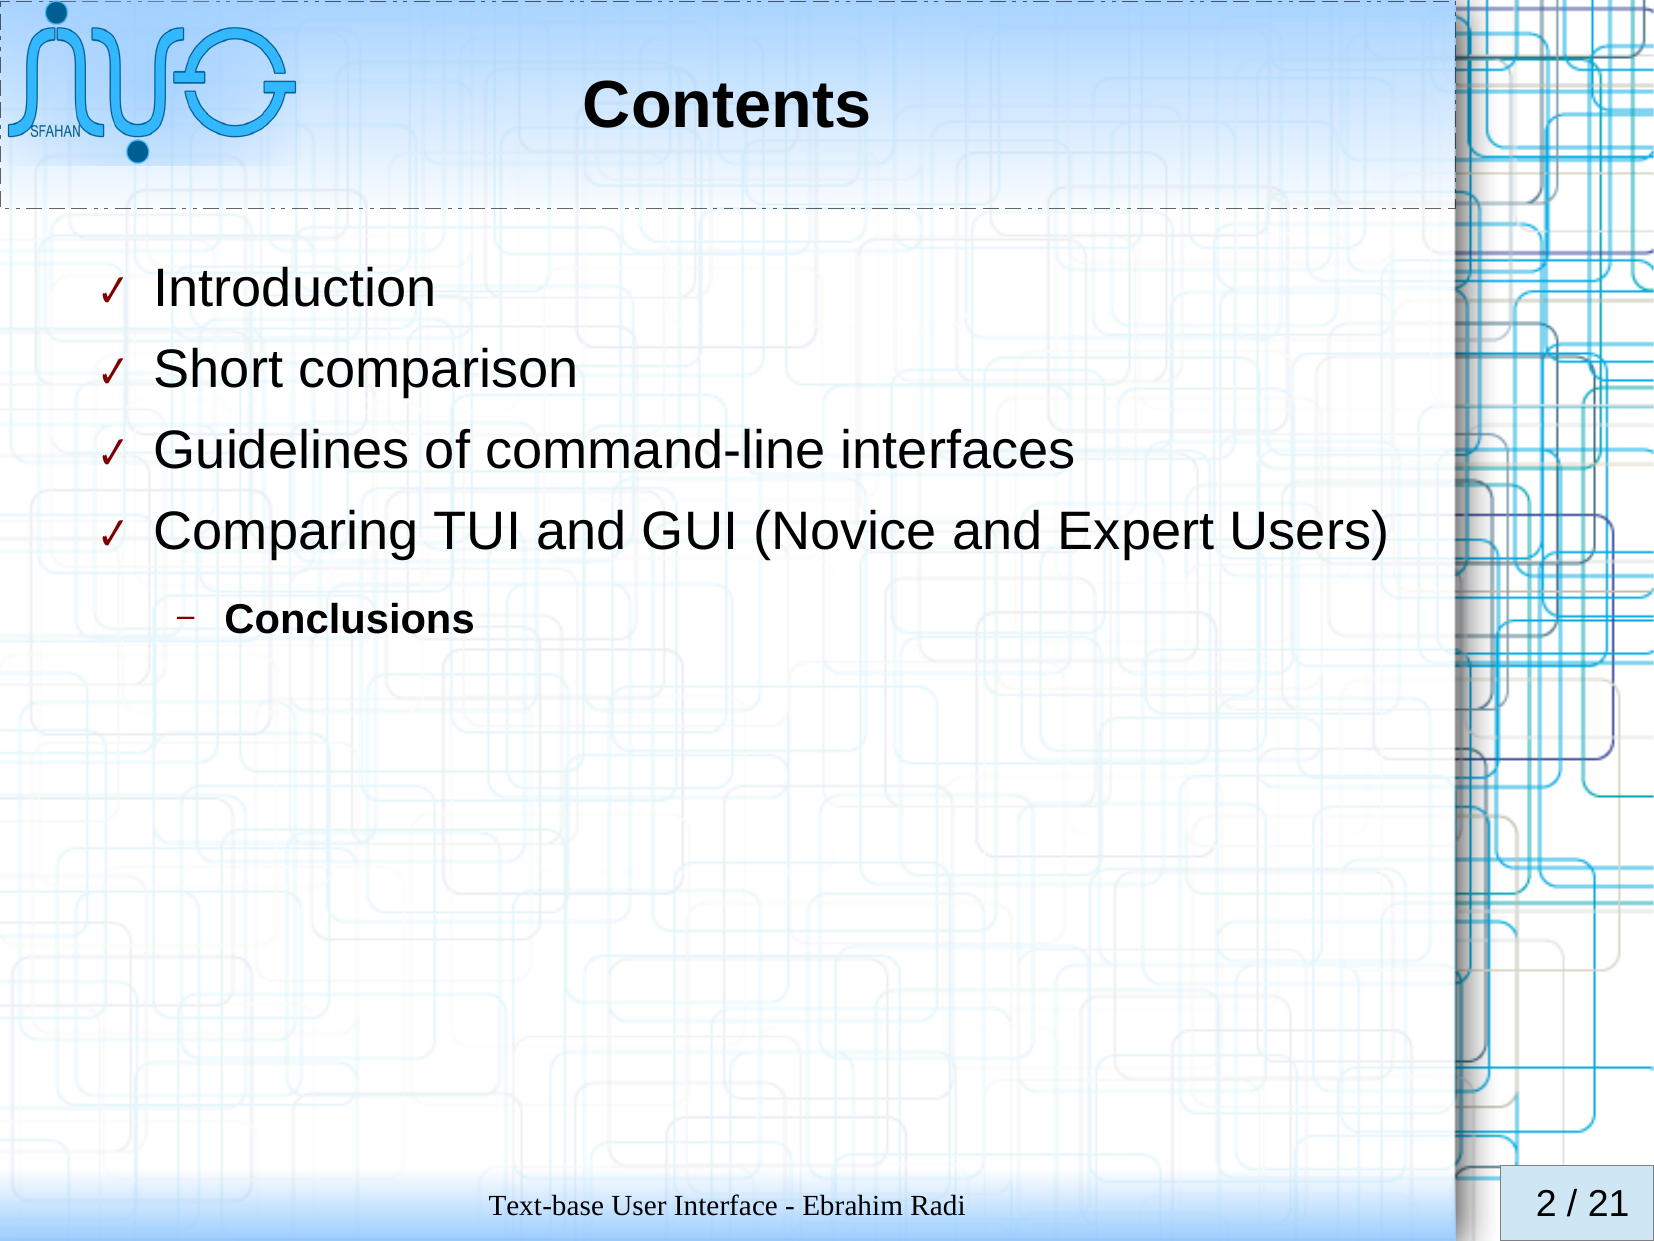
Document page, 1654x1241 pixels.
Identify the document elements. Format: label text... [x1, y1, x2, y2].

title Contents [0, 1, 1456, 209]
picture [0, 0, 1654, 1241]
picture [2, 0, 301, 166]
text_box <number> / 21 [1500, 1165, 1654, 1241]
list Introduction Short comparison Guidelines of command-line interfaces Comparing TUI and GUI (Novice and Expert Users) Conclusions [82, 237, 1418, 957]
